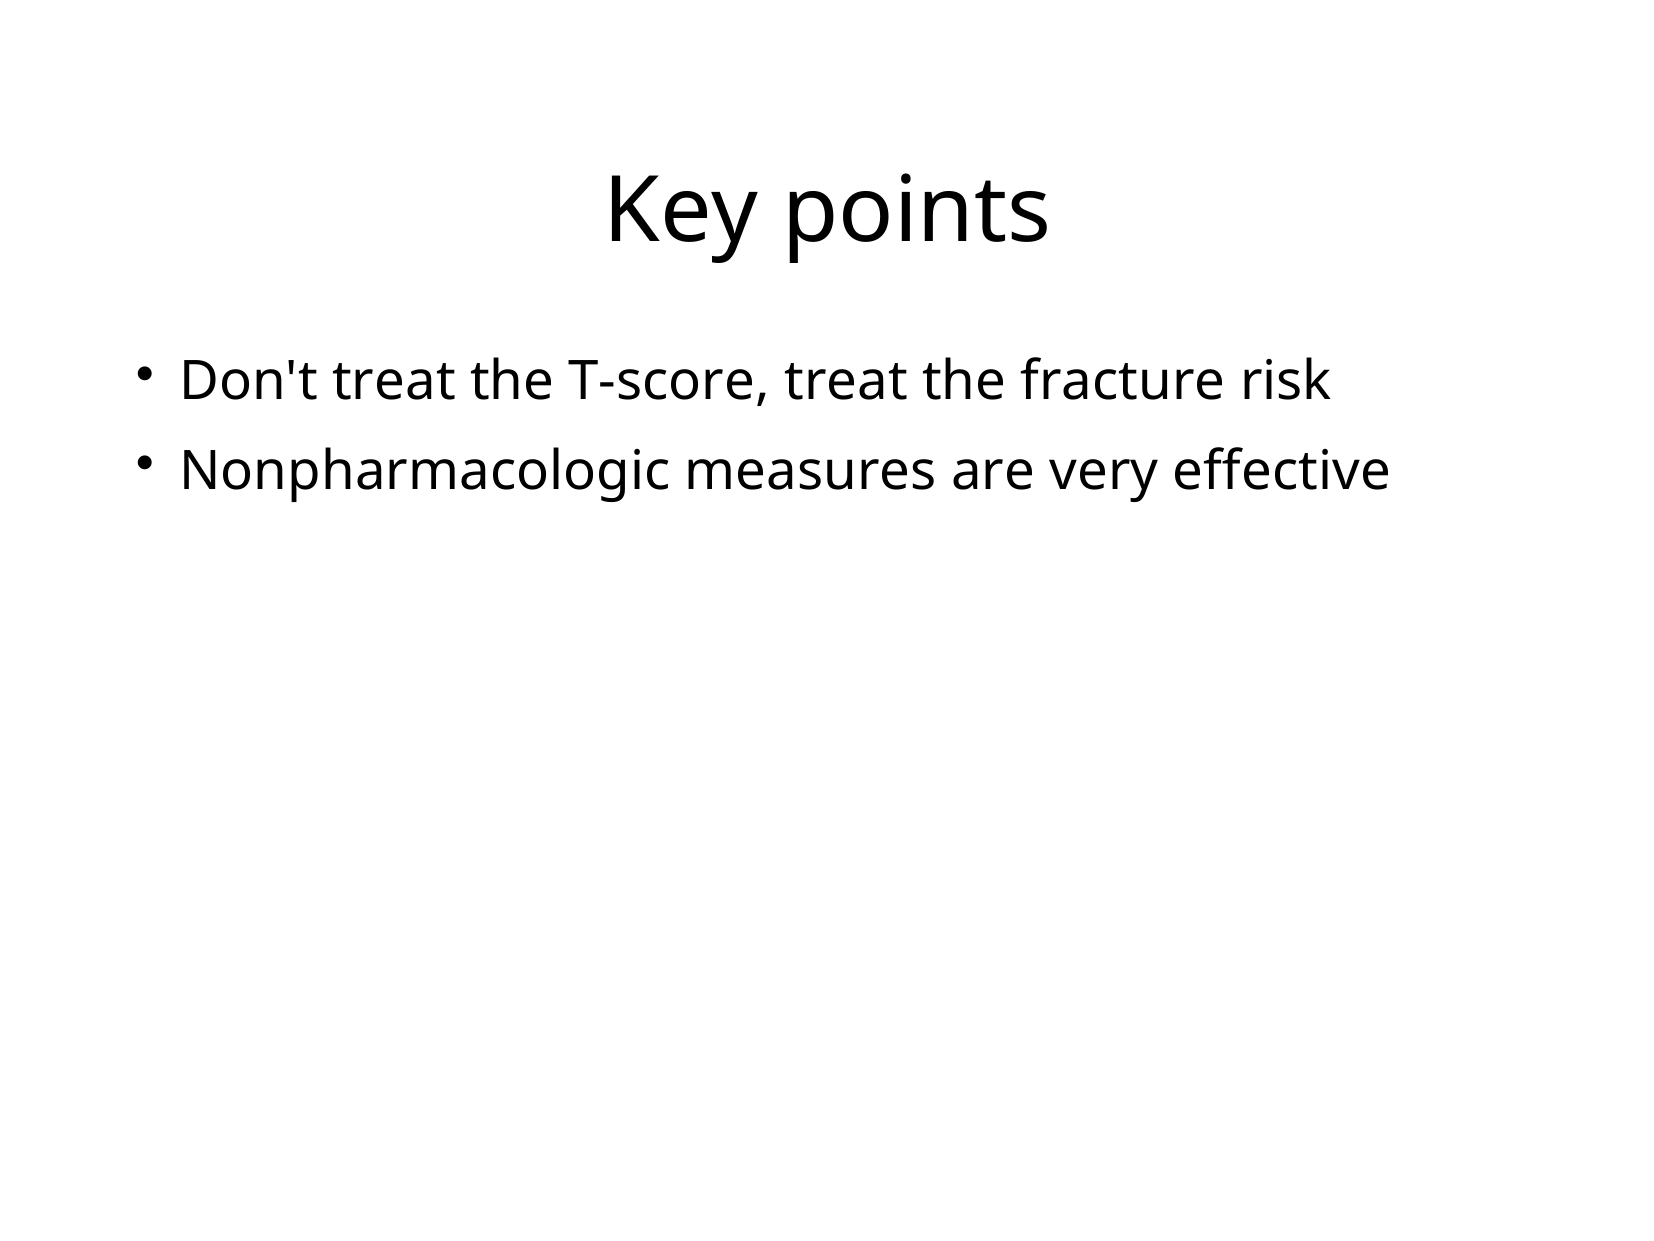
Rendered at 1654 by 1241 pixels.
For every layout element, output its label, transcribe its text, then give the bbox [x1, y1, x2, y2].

list Don't treat the T-score, treat the fracture risk Nonpharmacologic measures are very effective [121, 344, 1534, 588]
title Key points [121, 155, 1534, 258]
